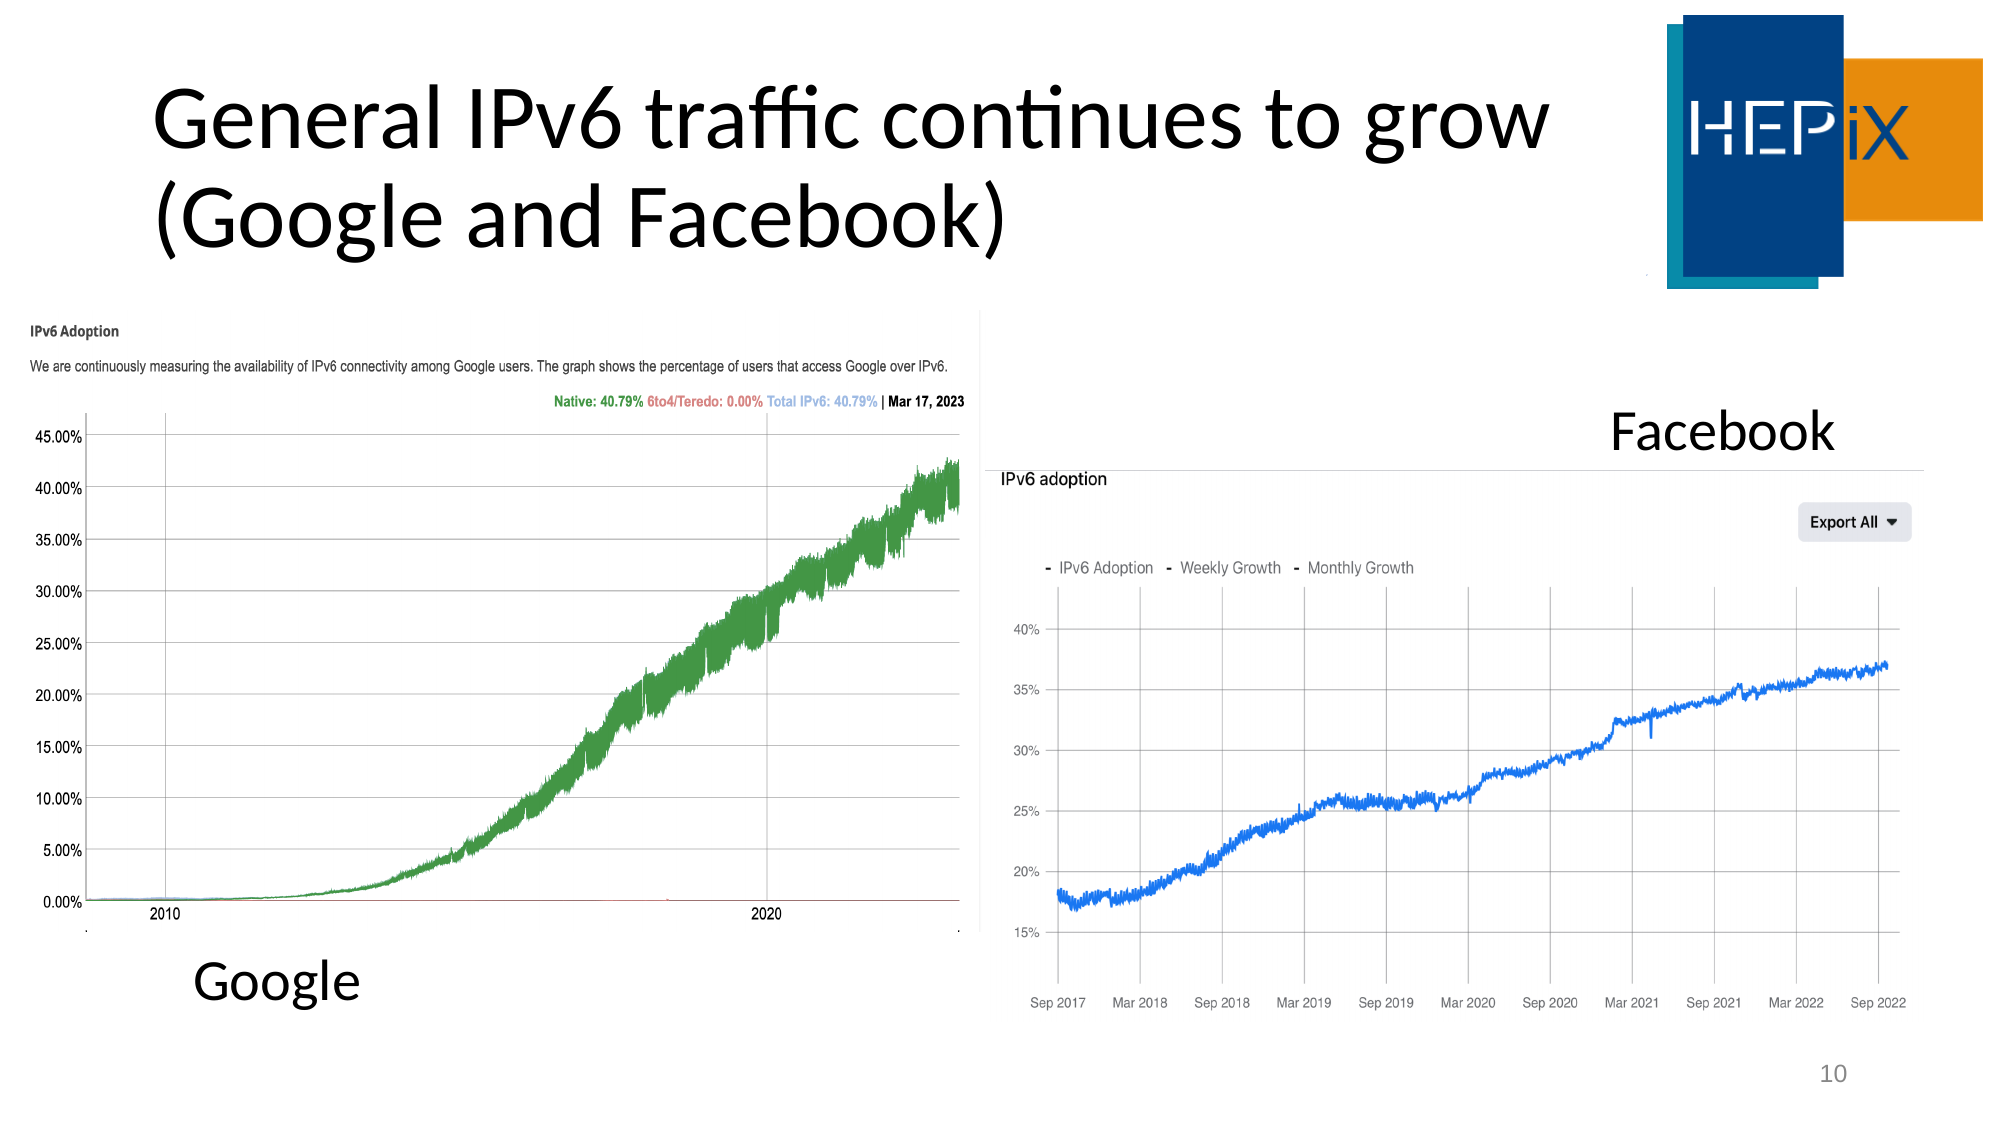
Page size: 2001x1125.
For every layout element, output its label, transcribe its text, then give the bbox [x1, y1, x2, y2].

title General IPv6 traffic continues to grow (Google and Facebook) [137, 59, 1863, 278]
list Google [159, 942, 451, 1125]
slide_number <number> [1412, 1042, 1863, 1103]
picture [1667, 15, 1983, 289]
text_box Facebook [1595, 384, 1879, 470]
picture [24, 310, 1924, 1022]
